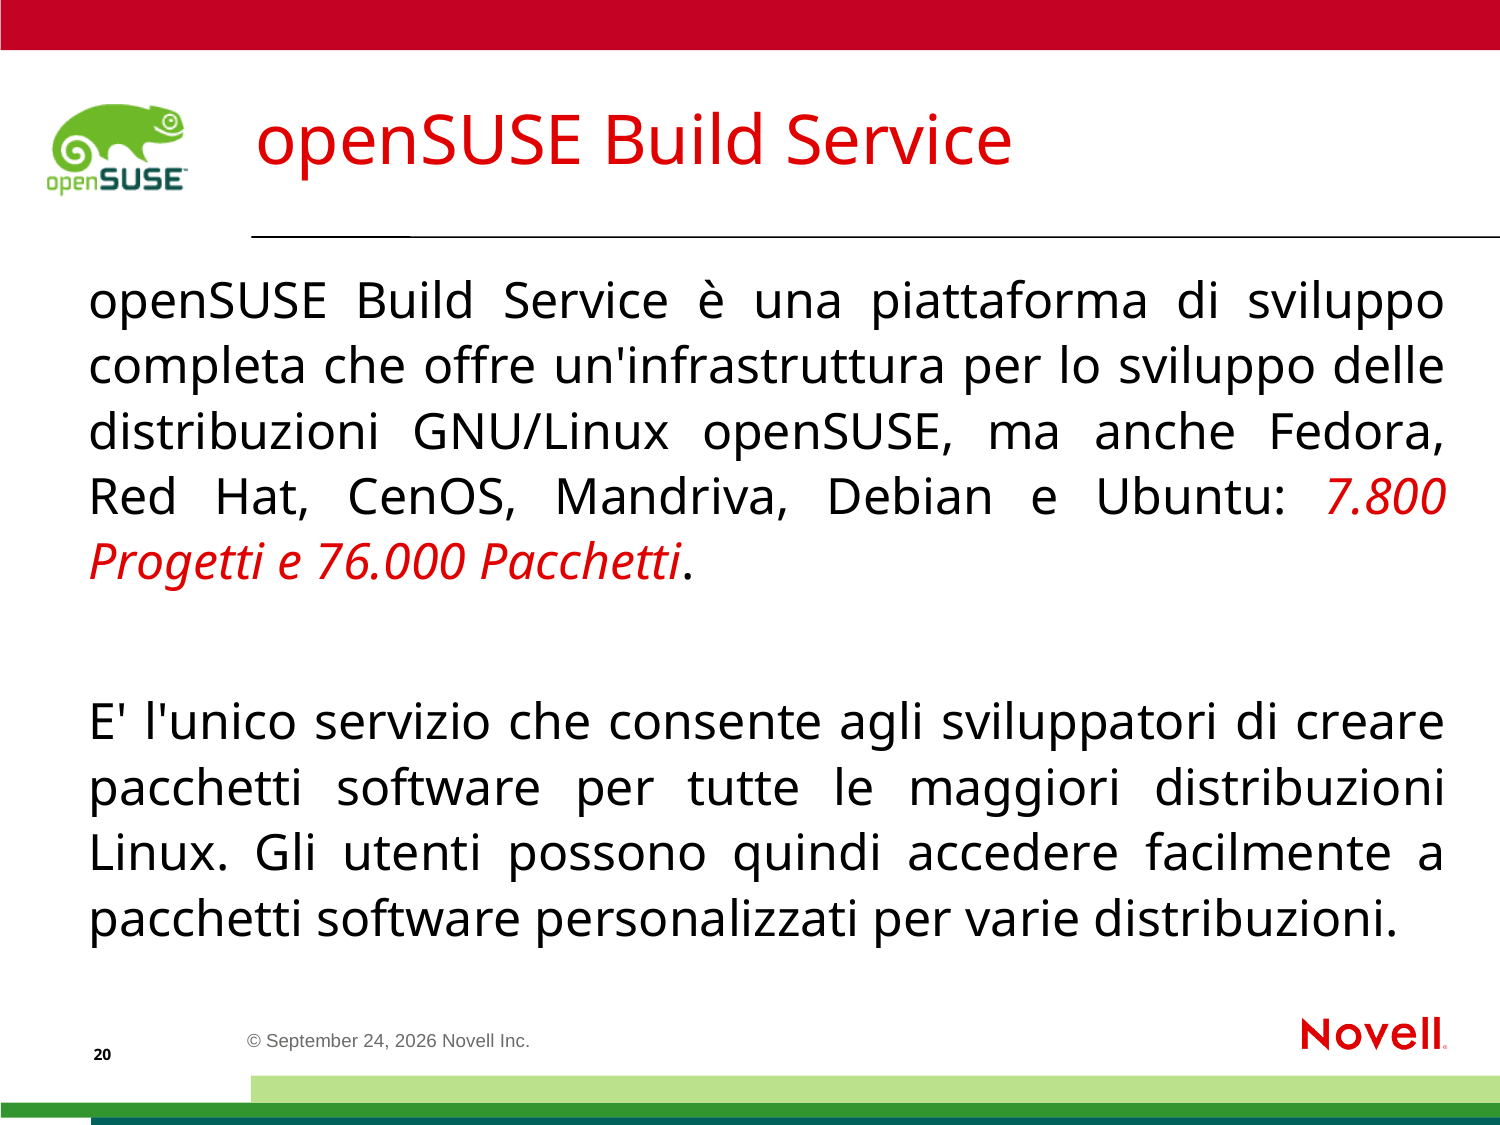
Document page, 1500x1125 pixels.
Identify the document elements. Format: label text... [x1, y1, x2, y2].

picture [47, 104, 188, 197]
title openSUSE Build Service [255, 59, 1418, 221]
picture [1295, 1011, 1453, 1056]
list openSUSE Build Service è una piattaforma di sviluppo completa che offre un'infrastruttura per lo sviluppo delle distribuzioni GNU/Linux openSUSE, ma anche Fedora, Red Hat, CenOS, Mandriva, Debian e Ubuntu: 7.800 Progetti e 76.000 Pacchetti. E' l'unico servizio che consente agli sviluppatori di creare pacchetti software per tutte le maggiori distribuzioni Linux. Gli utenti possono quindi accedere facilmente a pacchetti software personalizzati per varie distribuzioni. [88, 265, 1447, 982]
